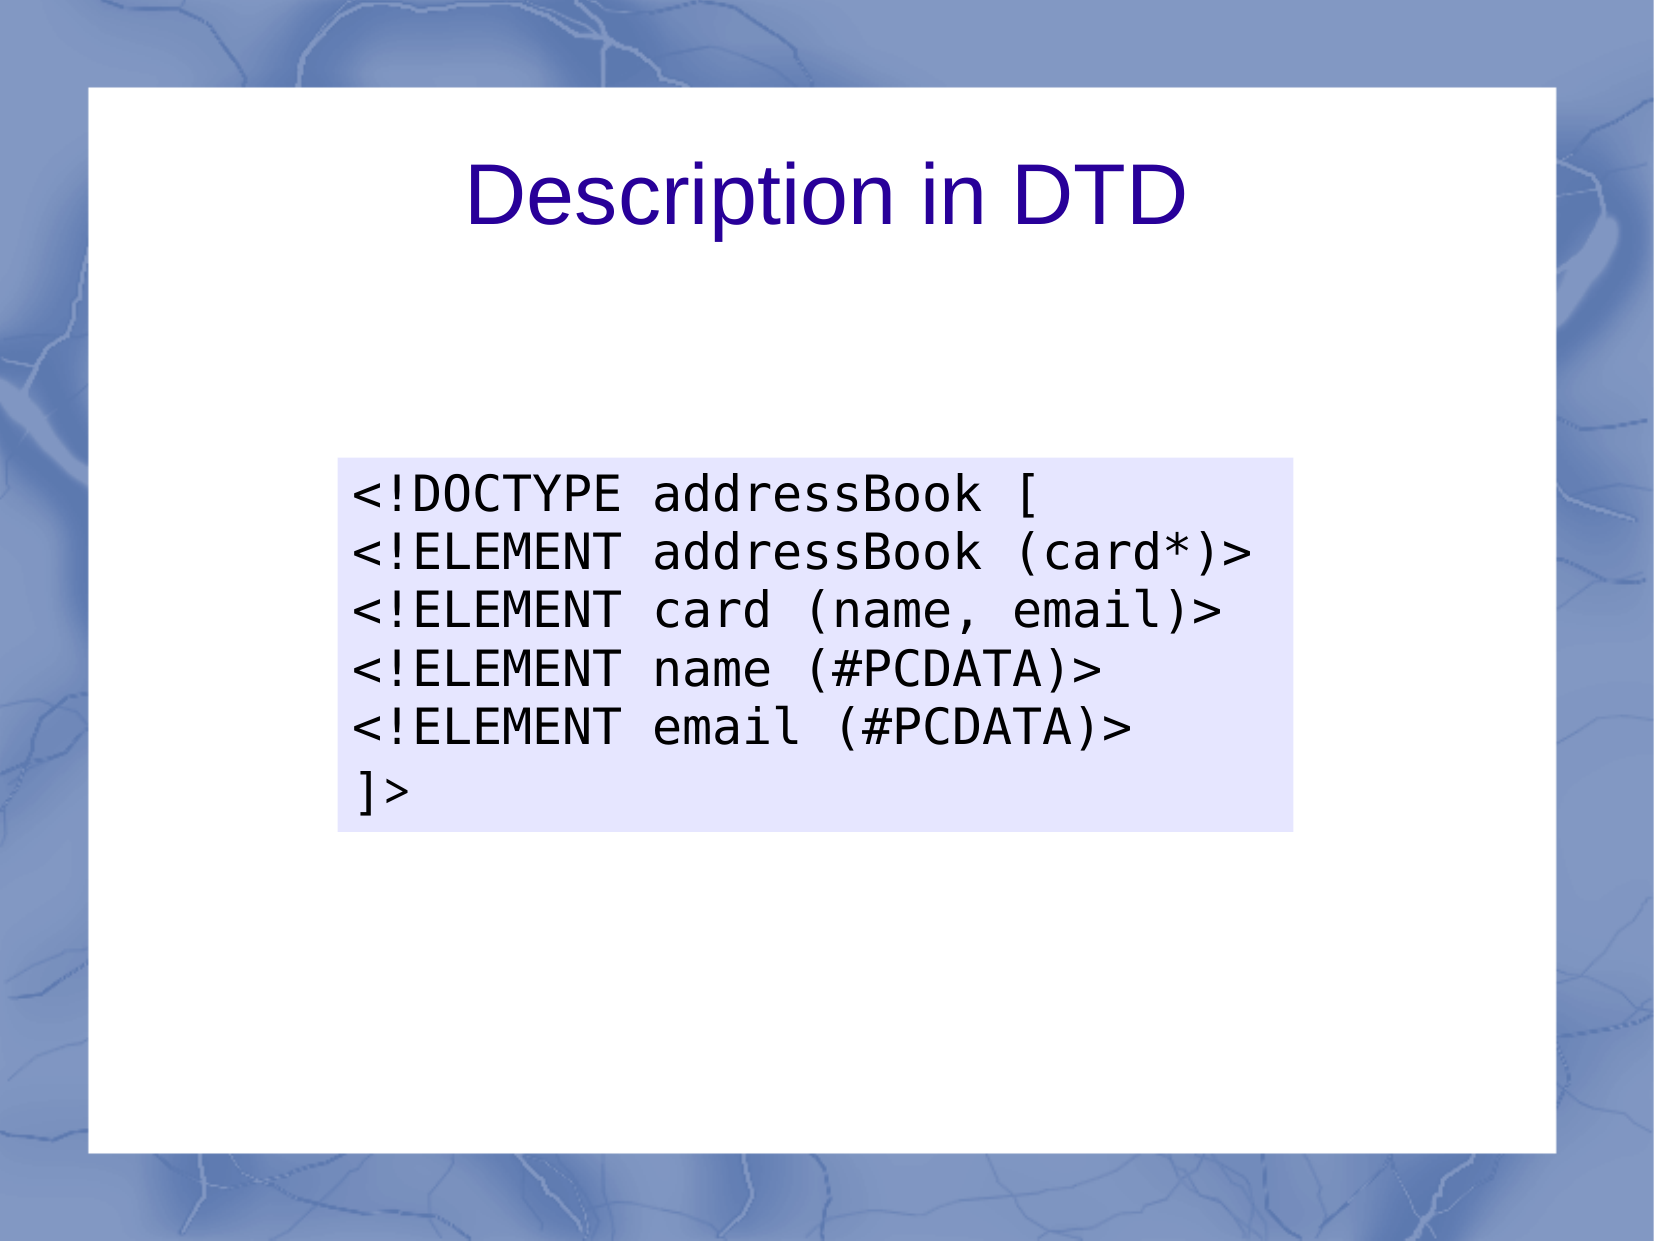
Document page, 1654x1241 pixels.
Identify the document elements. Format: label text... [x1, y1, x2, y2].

text_box <!DOCTYPE addressBook [ <!ELEMENT addressBook (card*)> <!ELEMENT card (name, email)> <!ELEMENT name (#PCDATA)> <!ELEMENT email (#PCDATA)> ]> [337, 457, 1294, 826]
title Description in DTD [118, 90, 1536, 298]
picture [0, 0, 1654, 1241]
